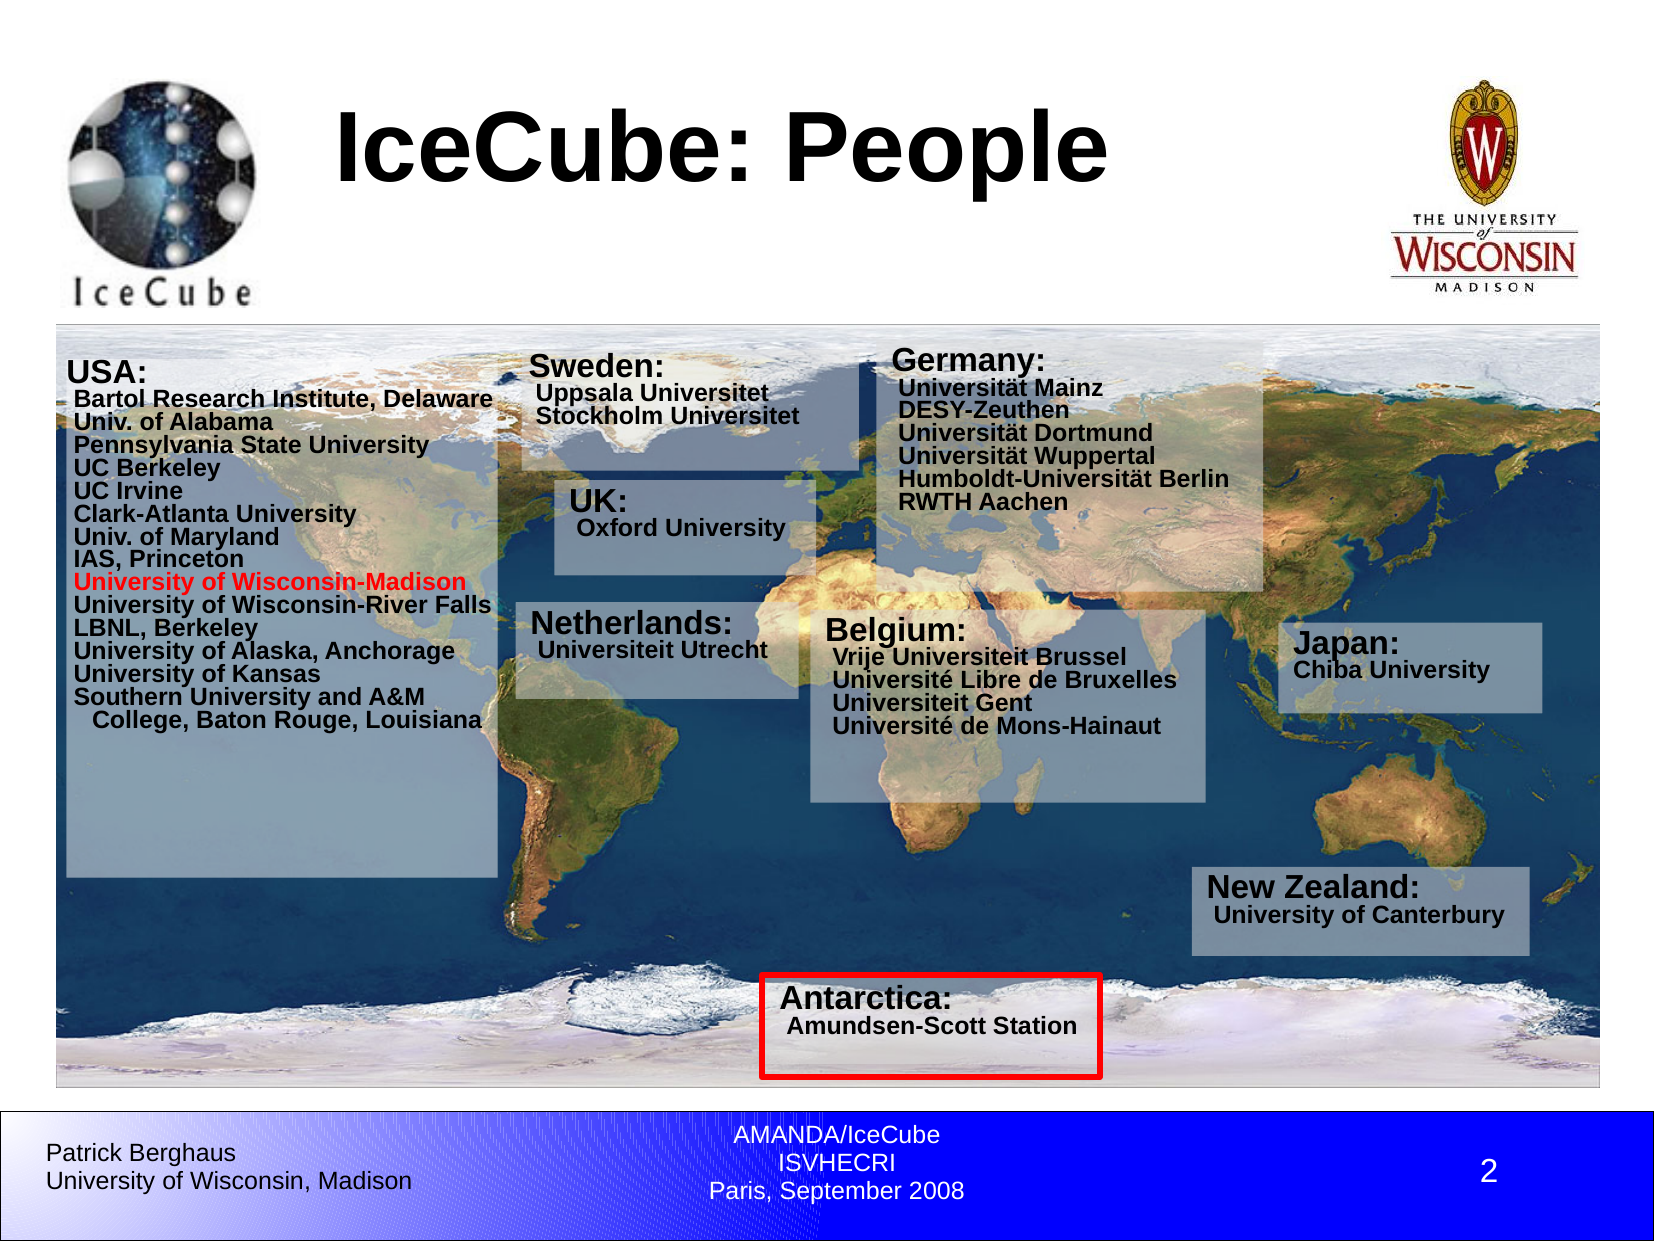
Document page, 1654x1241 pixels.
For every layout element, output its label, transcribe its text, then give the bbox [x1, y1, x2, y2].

picture [60, 78, 263, 308]
text_box USA: Bartol Research Institute, Delaware Univ. of Alabama Pennsylvania State University UC Berkeley UC Irvine Clark-Atlanta University Univ. of Maryland IAS, Princeton University of Wisconsin-Madison University of Wisconsin-River Falls LBNL, Berkeley University of Alaska, Anchorage University of Kansas Southern University and A&M College, Baton Rouge, Louisiana [66, 358, 498, 878]
text_box IceCube: People [319, 83, 1126, 249]
picture [1381, 76, 1585, 310]
text_box New Zealand: University of Canterbury [1191, 866, 1530, 988]
text_box Germany: Universität Mainz DESY-Zeuthen Universität Dortmund Universität Wuppertal Humboldt-Universität Berlin RWTH Aachen [876, 339, 1295, 664]
text_box Netherlands: Universiteit Utrecht [515, 602, 799, 718]
text_box UK: Oxford University [554, 480, 817, 596]
text_box Japan: Chiba University [1278, 622, 1543, 720]
text_box Sweden: Uppsala Universitet Stockholm Universitet [513, 345, 852, 473]
text_box Belgium: Vrije Universiteit Brussel Université Libre de Bruxelles Universiteit Gent Université de Mons-Hainaut [810, 609, 1206, 840]
text_box [852, 349, 859, 471]
text_box Antarctica: Amundsen-Scott Station [761, 974, 1100, 1078]
picture [56, 324, 1600, 1088]
